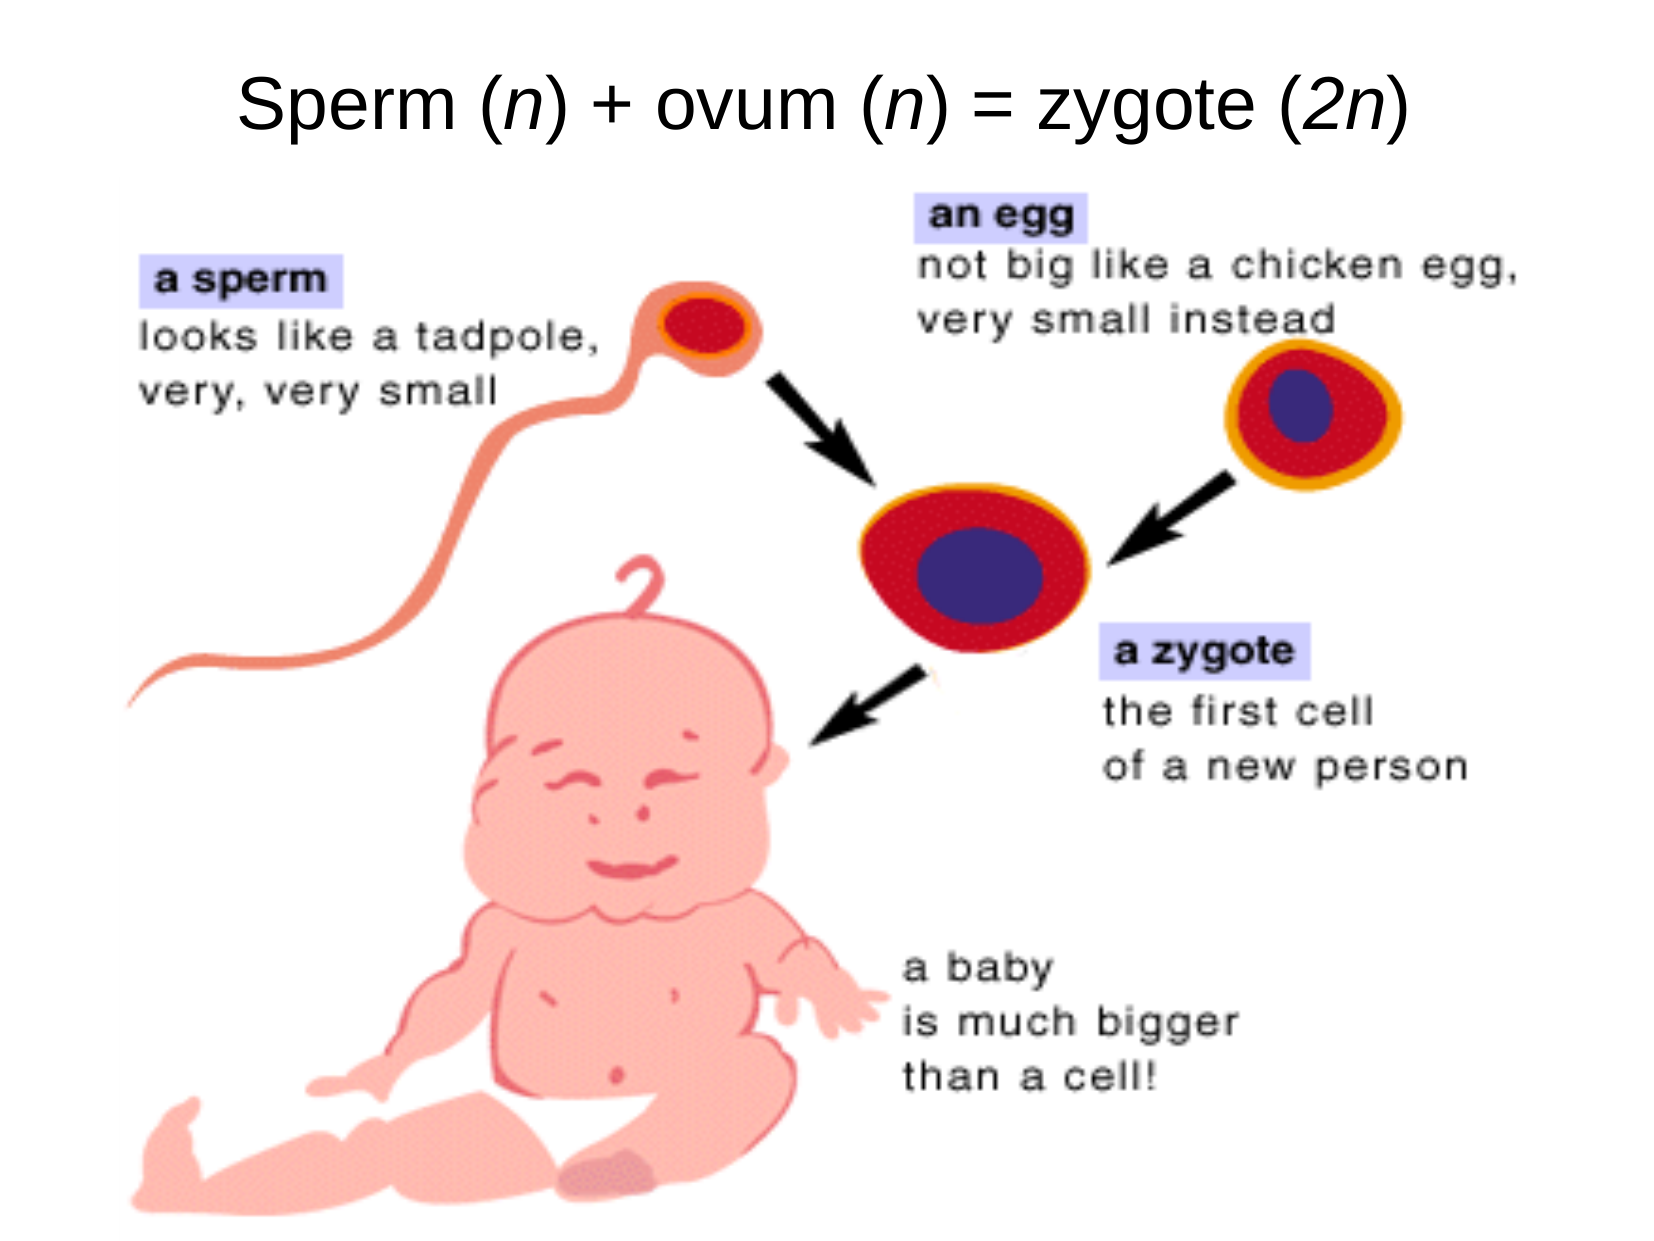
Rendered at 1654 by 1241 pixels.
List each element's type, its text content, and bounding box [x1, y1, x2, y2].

picture [118, 177, 1536, 1241]
title Sperm (n) + ovum (n) = zygote (2n) [121, 0, 1527, 177]
